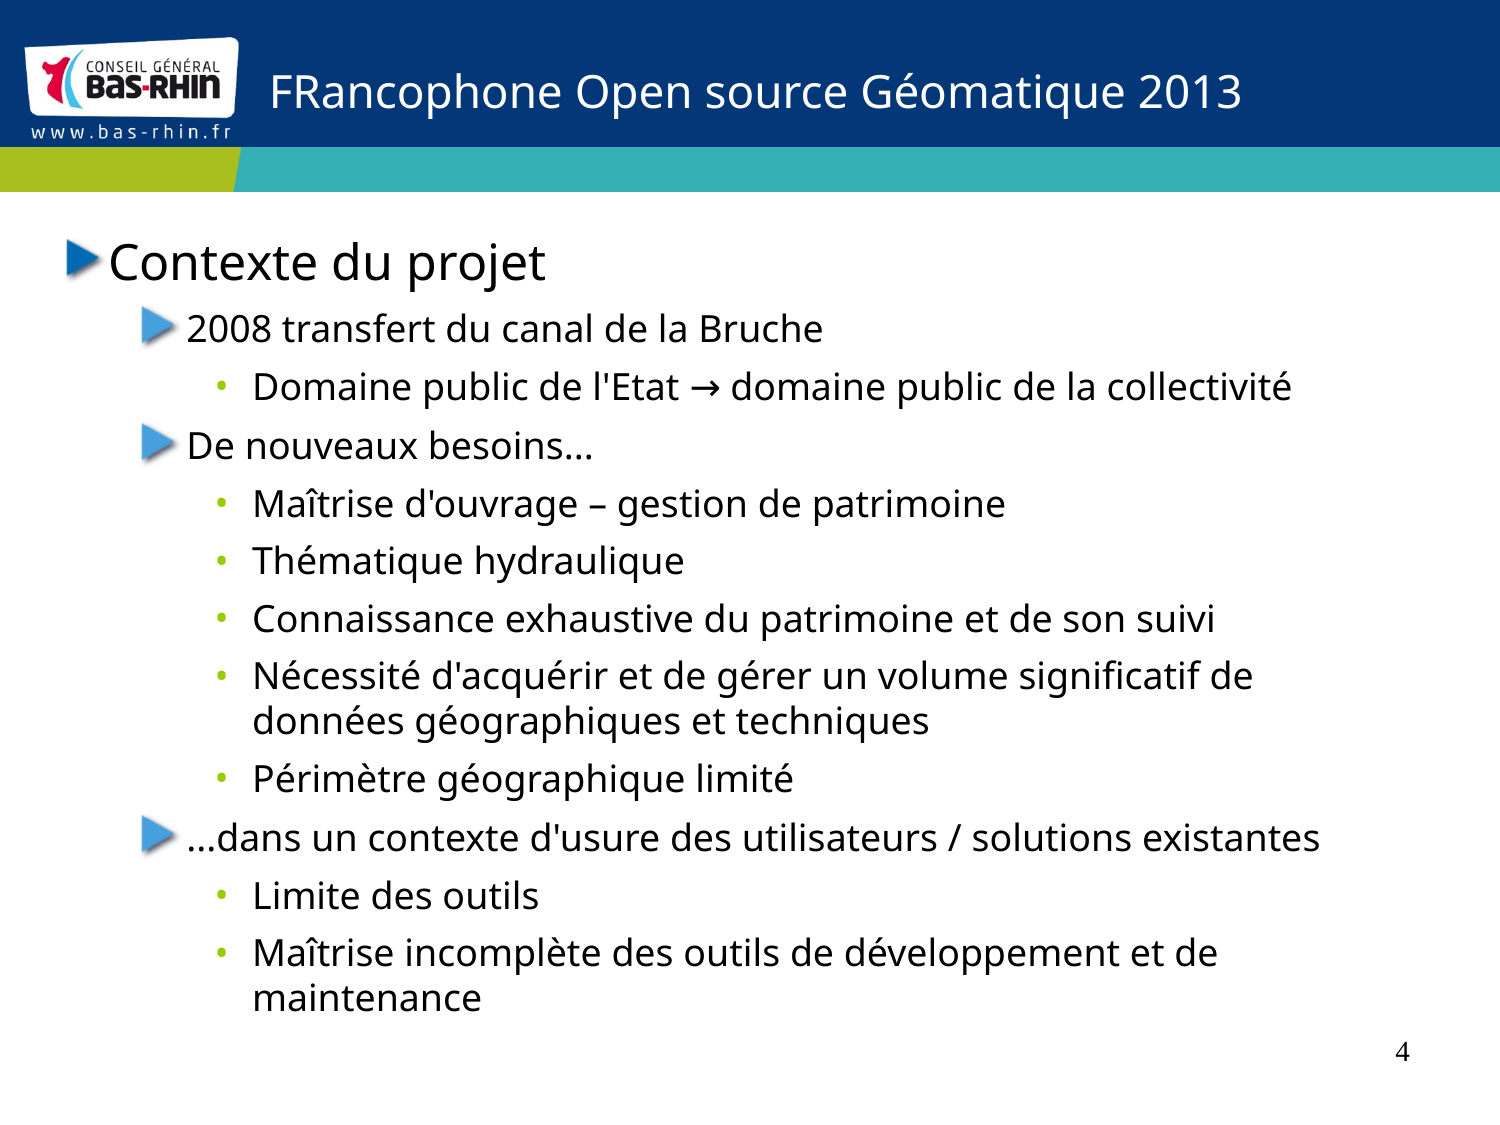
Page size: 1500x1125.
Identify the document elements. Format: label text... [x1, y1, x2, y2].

list Contexte du projet 2008 transfert du canal de la Bruche Domaine public de l'Etat → domaine public de la collectivité De nouveaux besoins... Maîtrise d'ouvrage – gestion de patrimoine Thématique hydraulique Connaissance exhaustive du patrimoine et de son suivi Nécessité d'acquérir et de gérer un volume significatif de données géographiques et techniques Périmètre géographique limité ...dans un contexte d'usure des utilisateurs / solutions existantes Limite des outils Maîtrise incomplète des outils de développement et de maintenance [49, 223, 1400, 1125]
picture [0, 0, 1500, 192]
title FRancophone Open source Géomatique 2013 [253, 30, 1471, 149]
